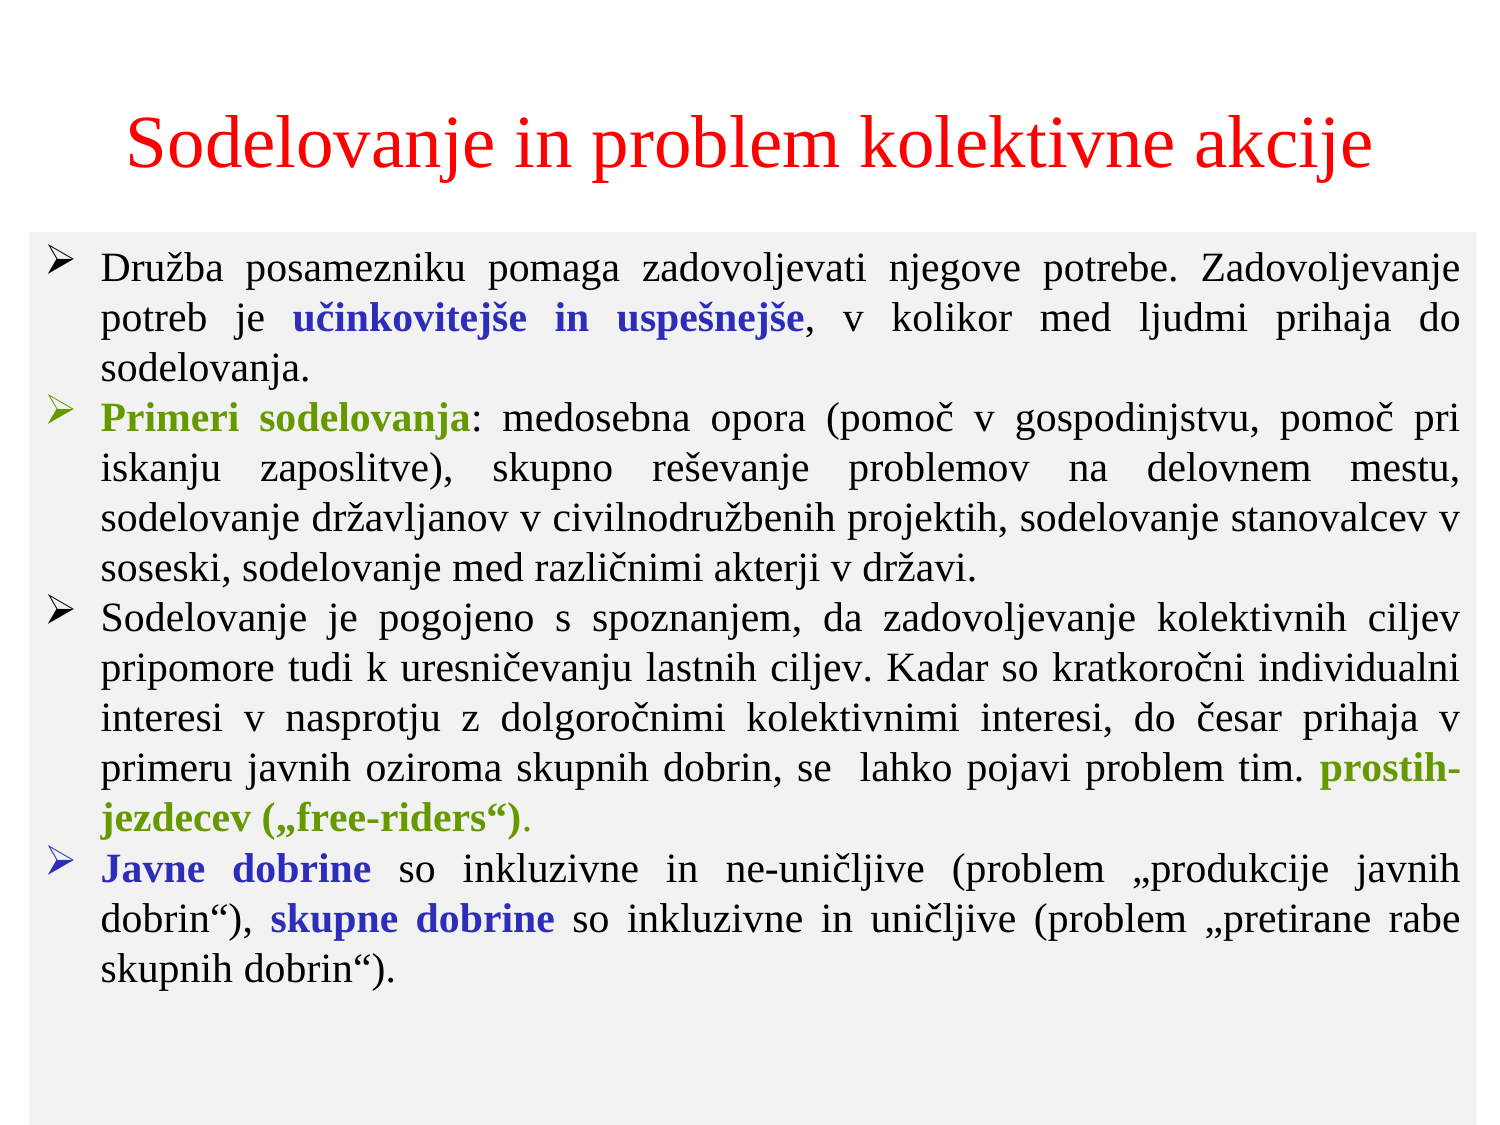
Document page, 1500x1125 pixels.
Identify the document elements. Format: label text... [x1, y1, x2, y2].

title Sodelovanje in problem kolektivne akcije [17, 84, 1483, 190]
list Družba posamezniku pomaga zadovoljevati njegove potrebe. Zadovoljevanje potreb je učinkovitejše in uspešnejše, v kolikor med ljudmi prihaja do sodelovanja. Primeri sodelovanja: medosebna opora (pomoč v gospodinjstvu, pomoč pri iskanju zaposlitve), skupno reševanje problemov na delovnem mestu, sodelovanje državljanov v civilnodružbenih projektih, sodelovanje stanovalcev v soseski, sodelovanje med različnimi akterji v državi. Sodelovanje je pogojeno s spoznanjem, da zadovoljevanje kolektivnih ciljev pripomore tudi k uresničevanju lastnih ciljev. Kadar so kratkoročni individualni interesi v nasprotju z dolgoročnimi kolektivnimi interesi, do česar prihaja v primeru javnih oziroma skupnih dobrin, se lahko pojavi problem tim. prostih-jezdecev („free-riders“). Javne dobrine so inkluzivne in ne-uničljive (problem „produkcije javnih dobrin“), skupne dobrine so inkluzivne in uničljive (problem „pretirane rabe skupnih dobrin“). [29, 231, 1477, 1125]
